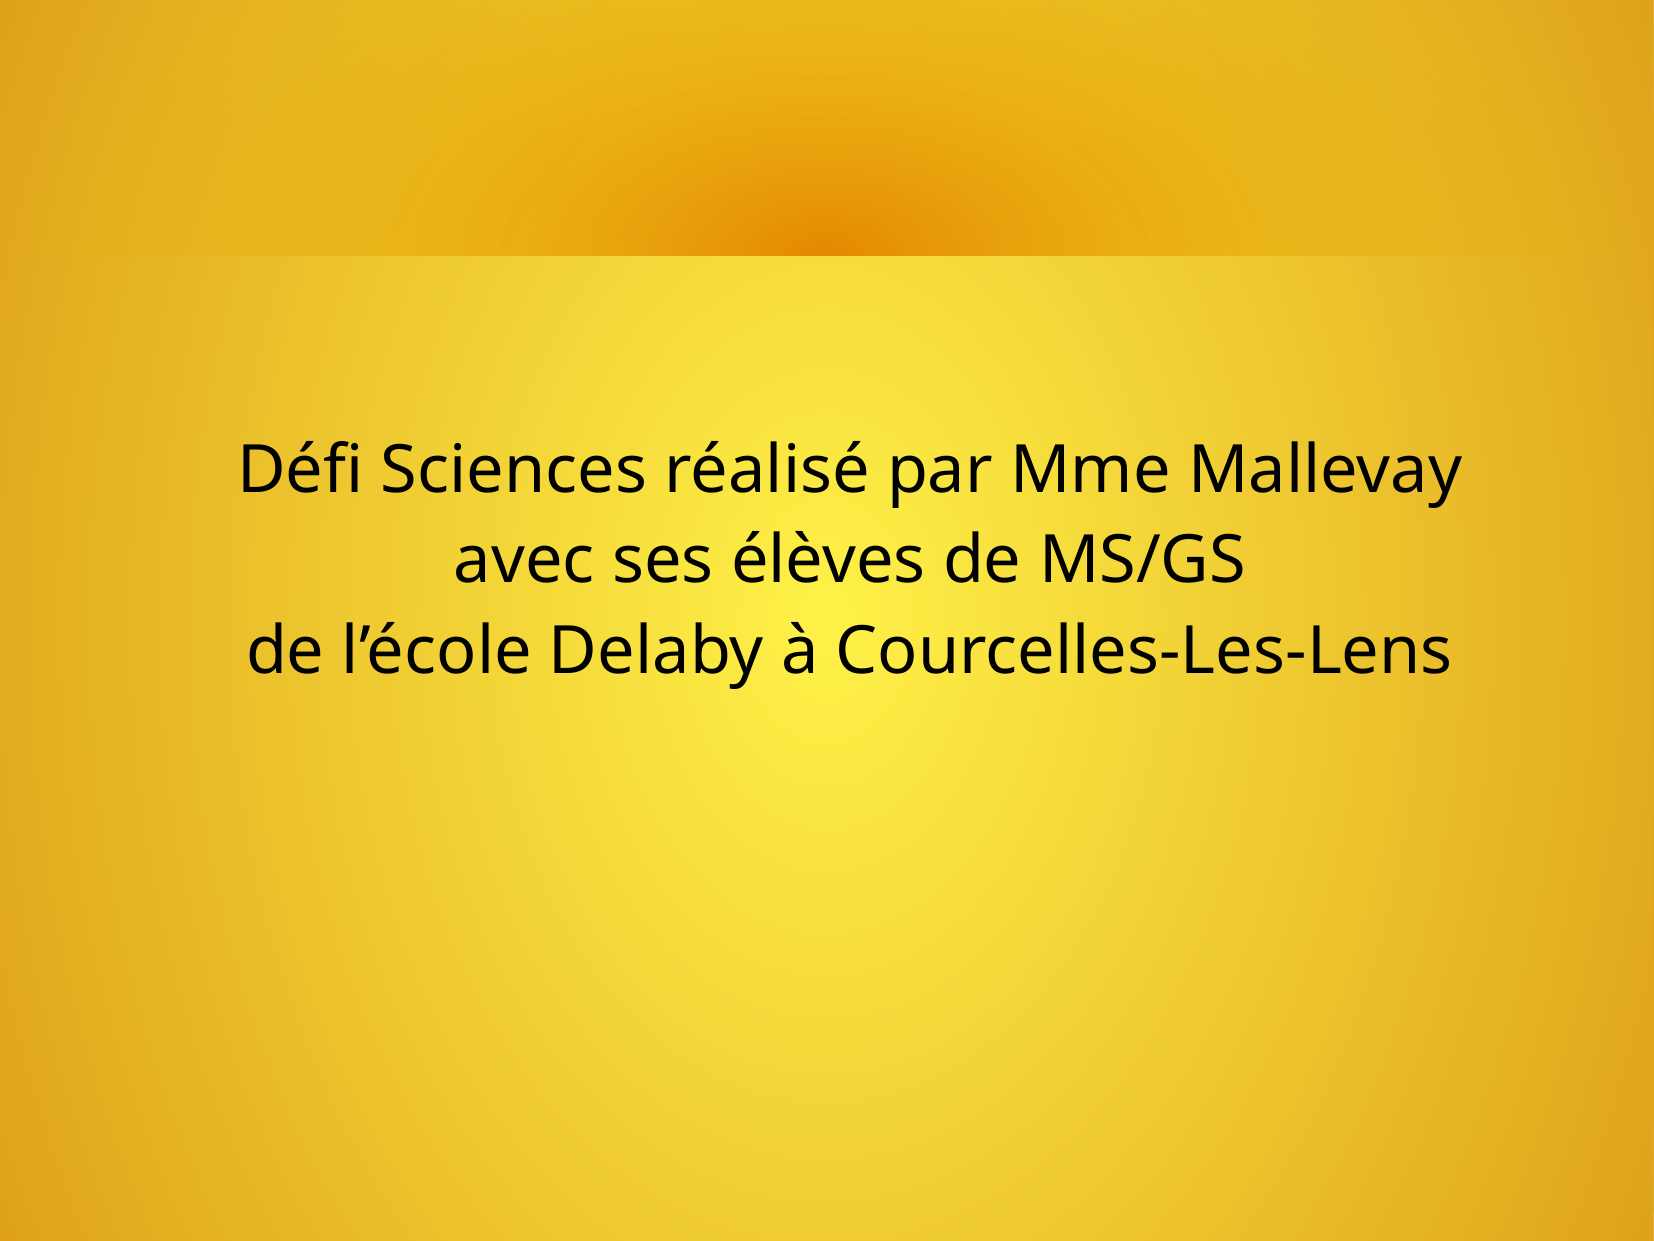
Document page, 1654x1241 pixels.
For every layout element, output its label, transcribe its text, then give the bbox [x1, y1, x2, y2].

text_box Défi Sciences réalisé par Mme Mallevay avec ses élèves de MS/GS de l’école Delaby à Courcelles-Les-Lens [188, 413, 1512, 801]
